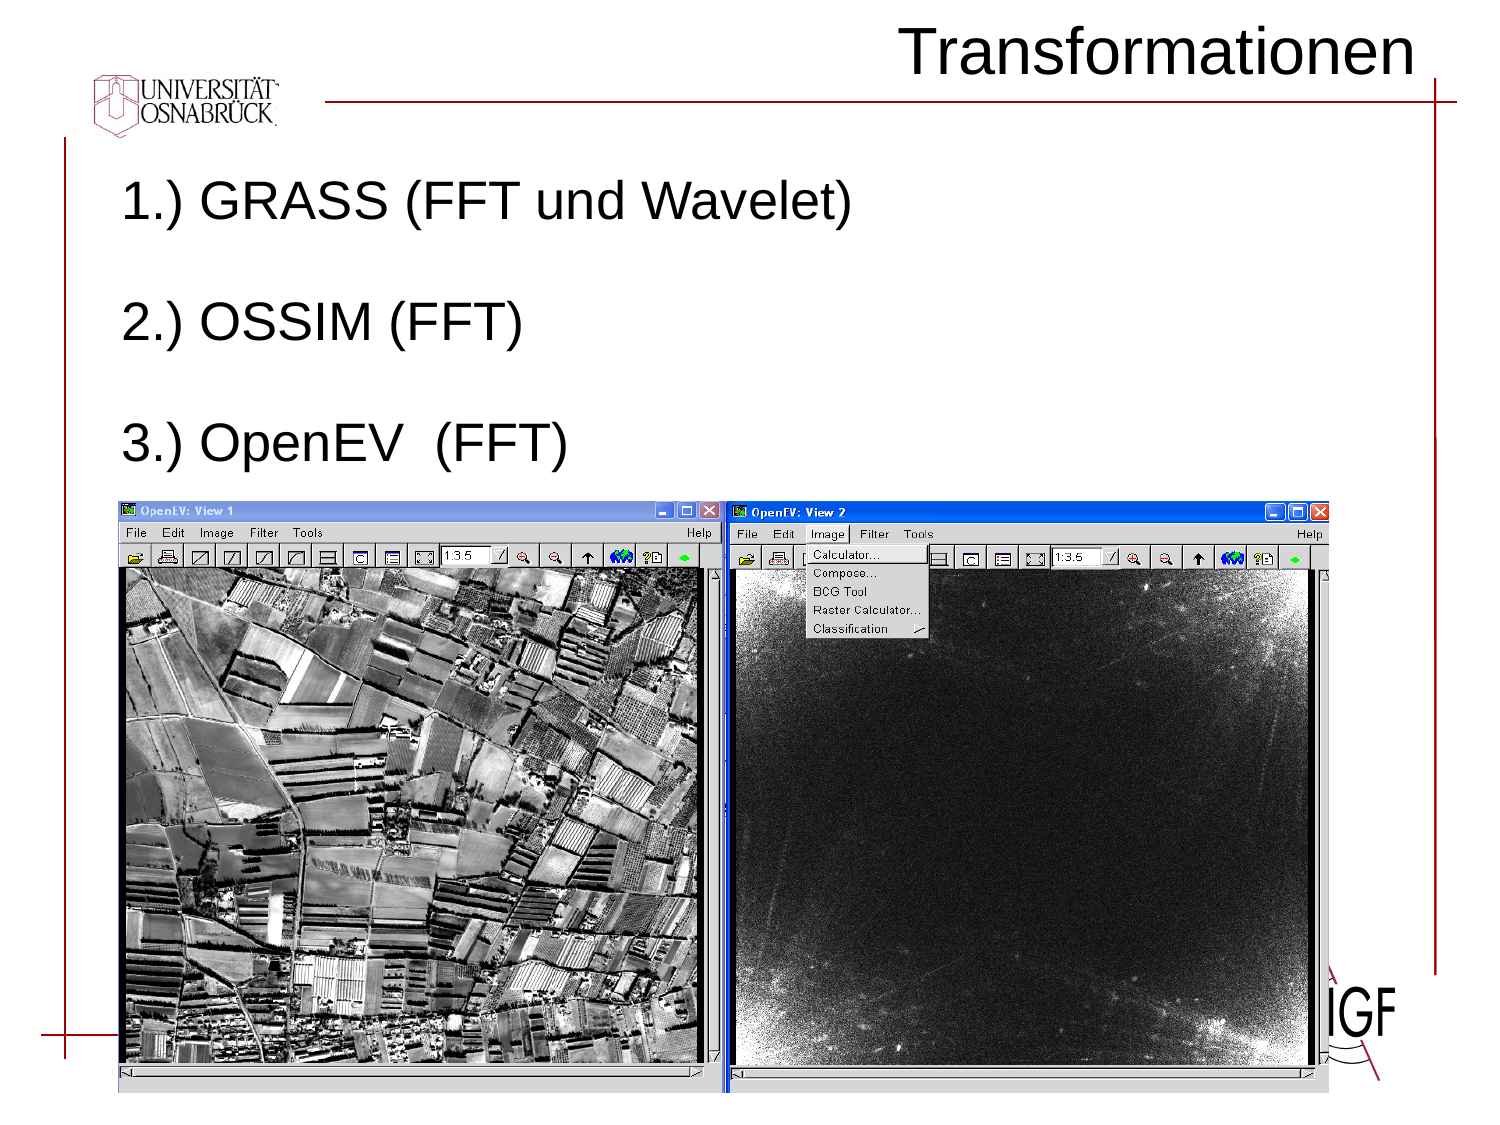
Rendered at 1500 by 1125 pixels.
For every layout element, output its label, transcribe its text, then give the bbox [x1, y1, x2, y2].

picture [93, 75, 279, 138]
subtitle 1.) GRASS (FFT und Wavelet) 2.) OSSIM (FFT) 3.) OpenEV (FFT) [96, 170, 1447, 913]
picture [118, 501, 1404, 1093]
title Transformationen [290, 13, 1418, 89]
